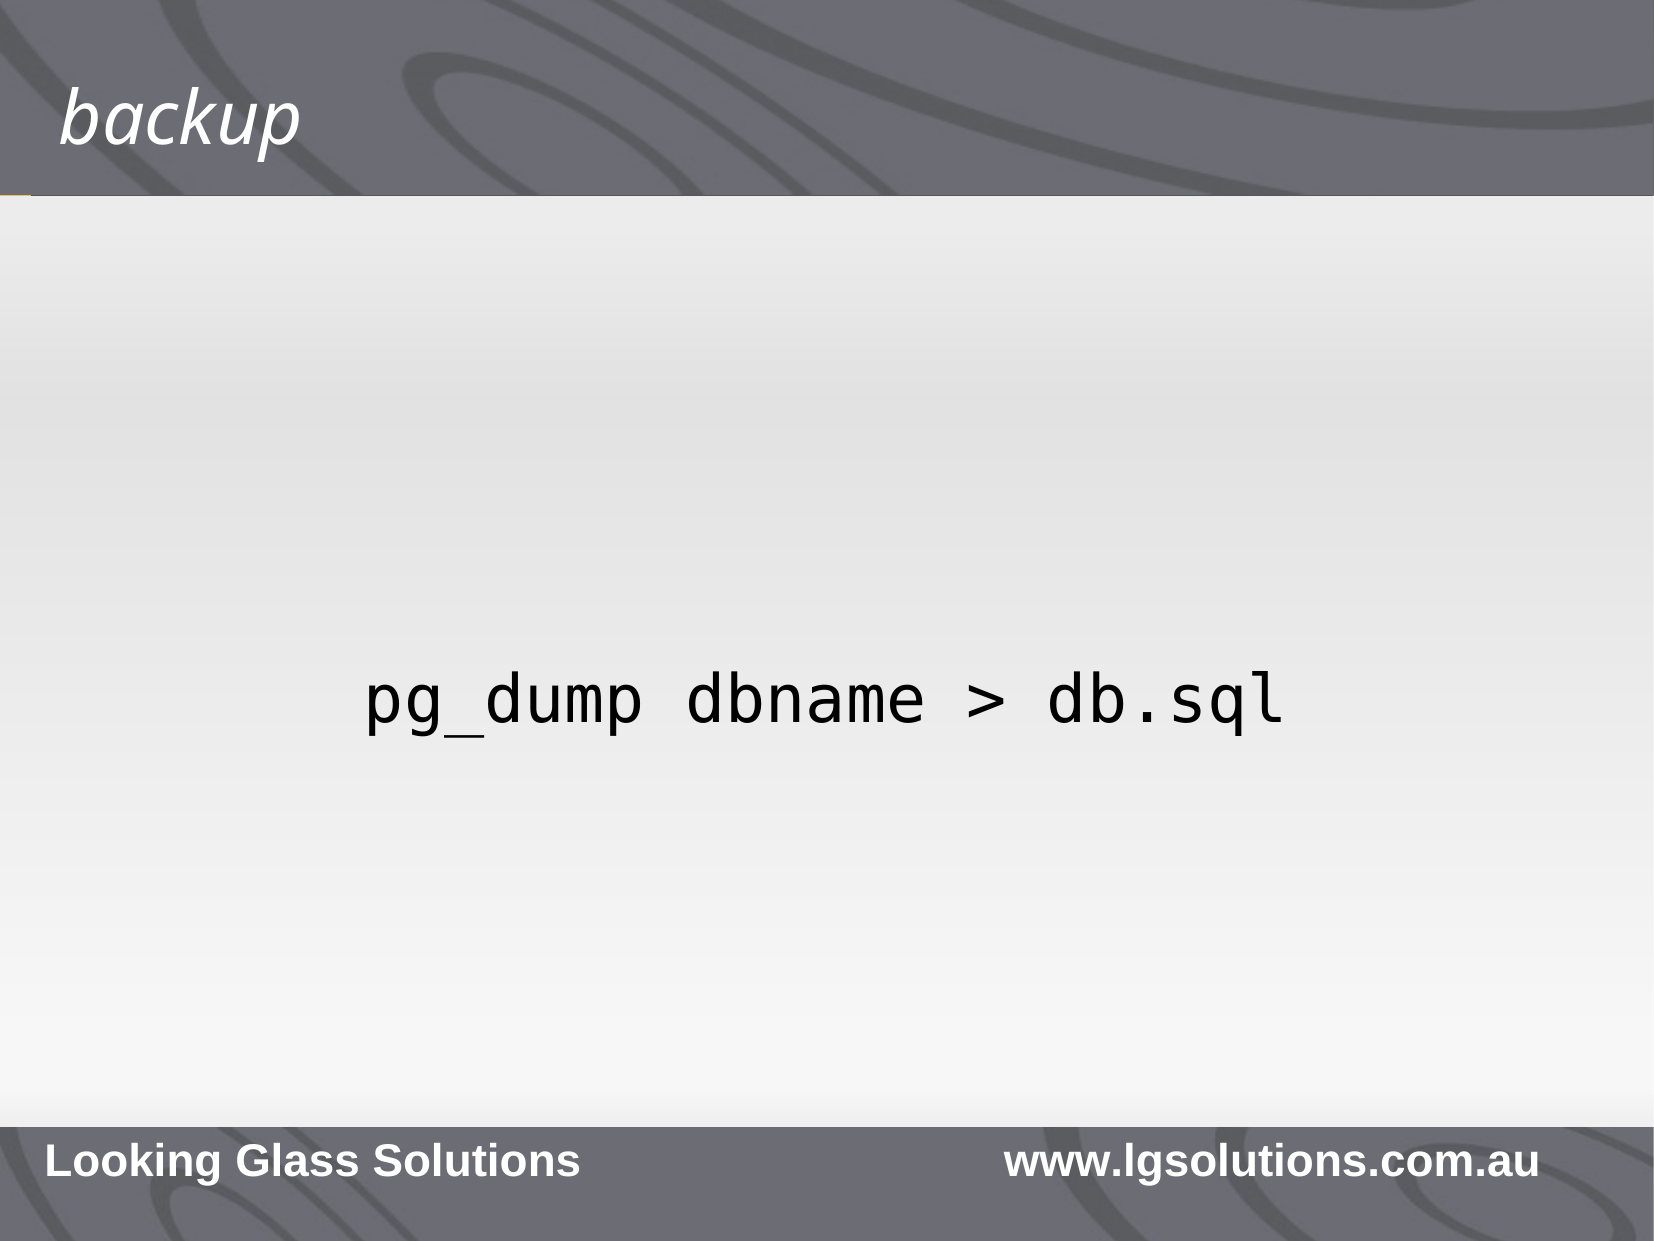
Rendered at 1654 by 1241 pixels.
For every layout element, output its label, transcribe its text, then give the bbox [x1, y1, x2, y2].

title backup [59, 48, 1270, 182]
picture [0, 0, 1654, 1241]
subtitle pg_dump dbname > db.sql [82, 297, 1571, 1102]
